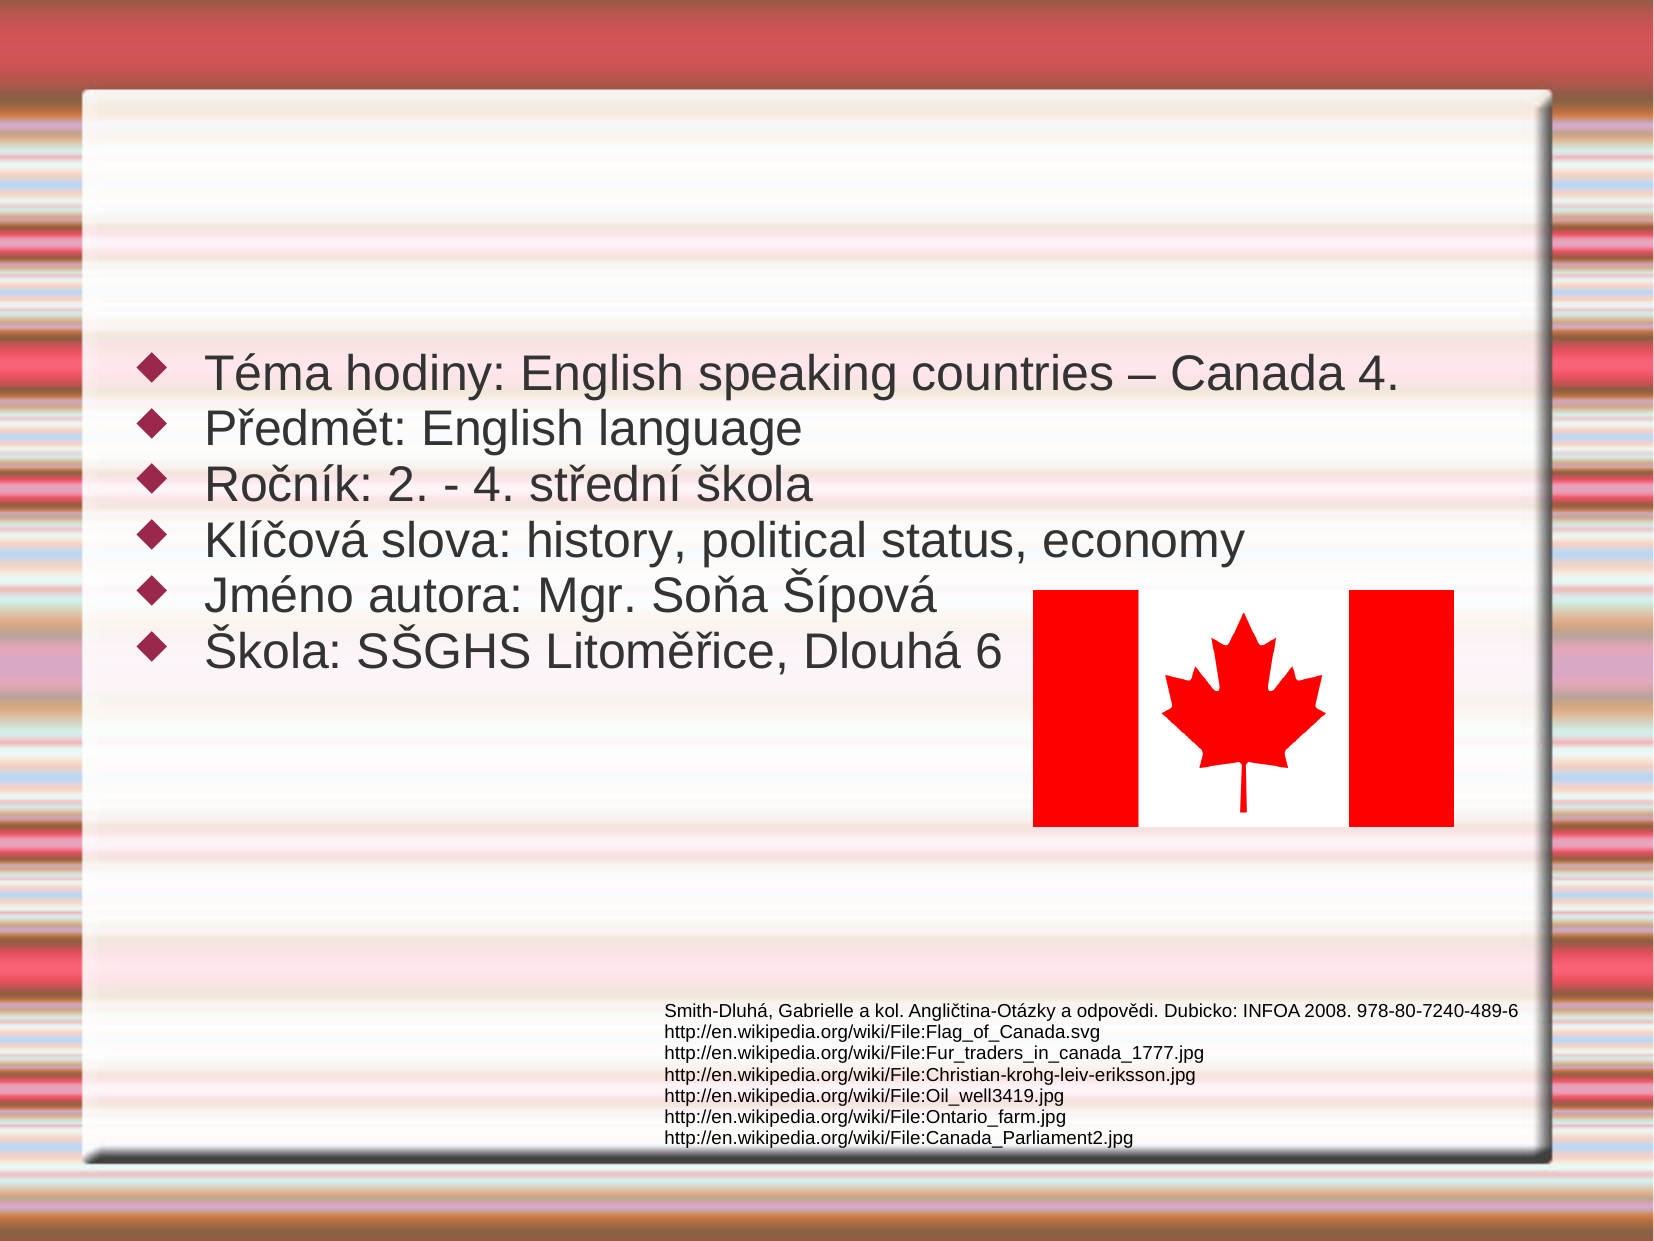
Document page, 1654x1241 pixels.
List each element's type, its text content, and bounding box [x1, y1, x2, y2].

picture [1033, 590, 1454, 827]
picture [0, 0, 1654, 1241]
text_box Smith-Dluhá, Gabrielle a kol. Angličtina-Otázky a odpovědi. Dubicko: INFOA 2008. 978-80-7240-489-6 http://en.wikipedia.org/wiki/File:Flag_of_Canada.svg http://en.wikipedia.org/wiki/File:Fur_traders_in_canada_1777.jpg http://en.wikipedia.org/wiki/File:Christian-krohg-leiv-eriksson.jpg http://en.wikipedia.org/wiki/File:Oil_well3419.jpg http://en.wikipedia.org/wiki/File:Ontario_farm.jpg http://en.wikipedia.org/wiki/File:Canada_Parliament2.jpg [649, 972, 1554, 1241]
list Téma hodiny: English speaking countries – Canada 4. Předmět: English language Ročník: 2. - 4. střední škola Klíčová slova: history, political status, economy Jméno autora: Mgr. Soňa Šípová Škola: SŠGHS Litoměřice, Dlouhá 6 [121, 344, 1534, 1127]
